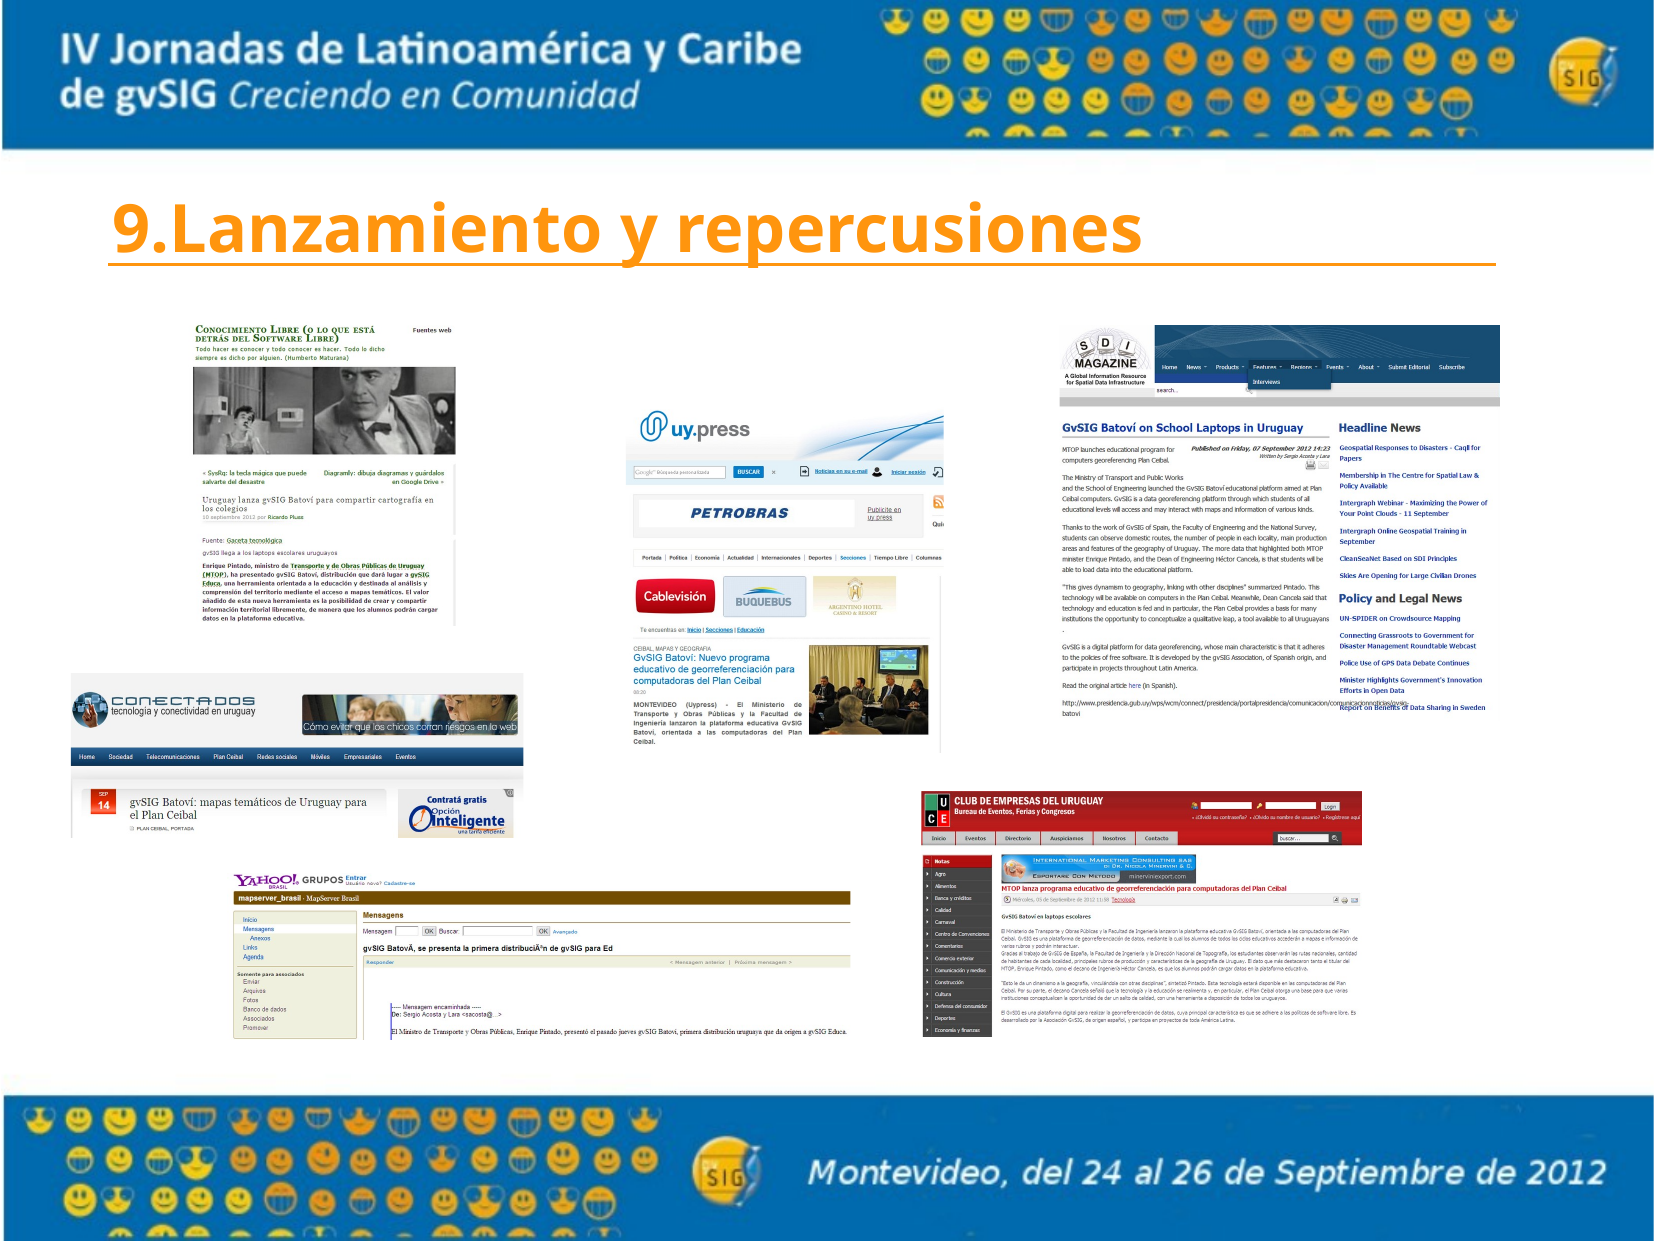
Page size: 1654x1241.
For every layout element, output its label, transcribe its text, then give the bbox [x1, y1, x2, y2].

title 9.Lanzamiento y repercusiones [112, 187, 1601, 266]
picture [1, 0, 1654, 1241]
